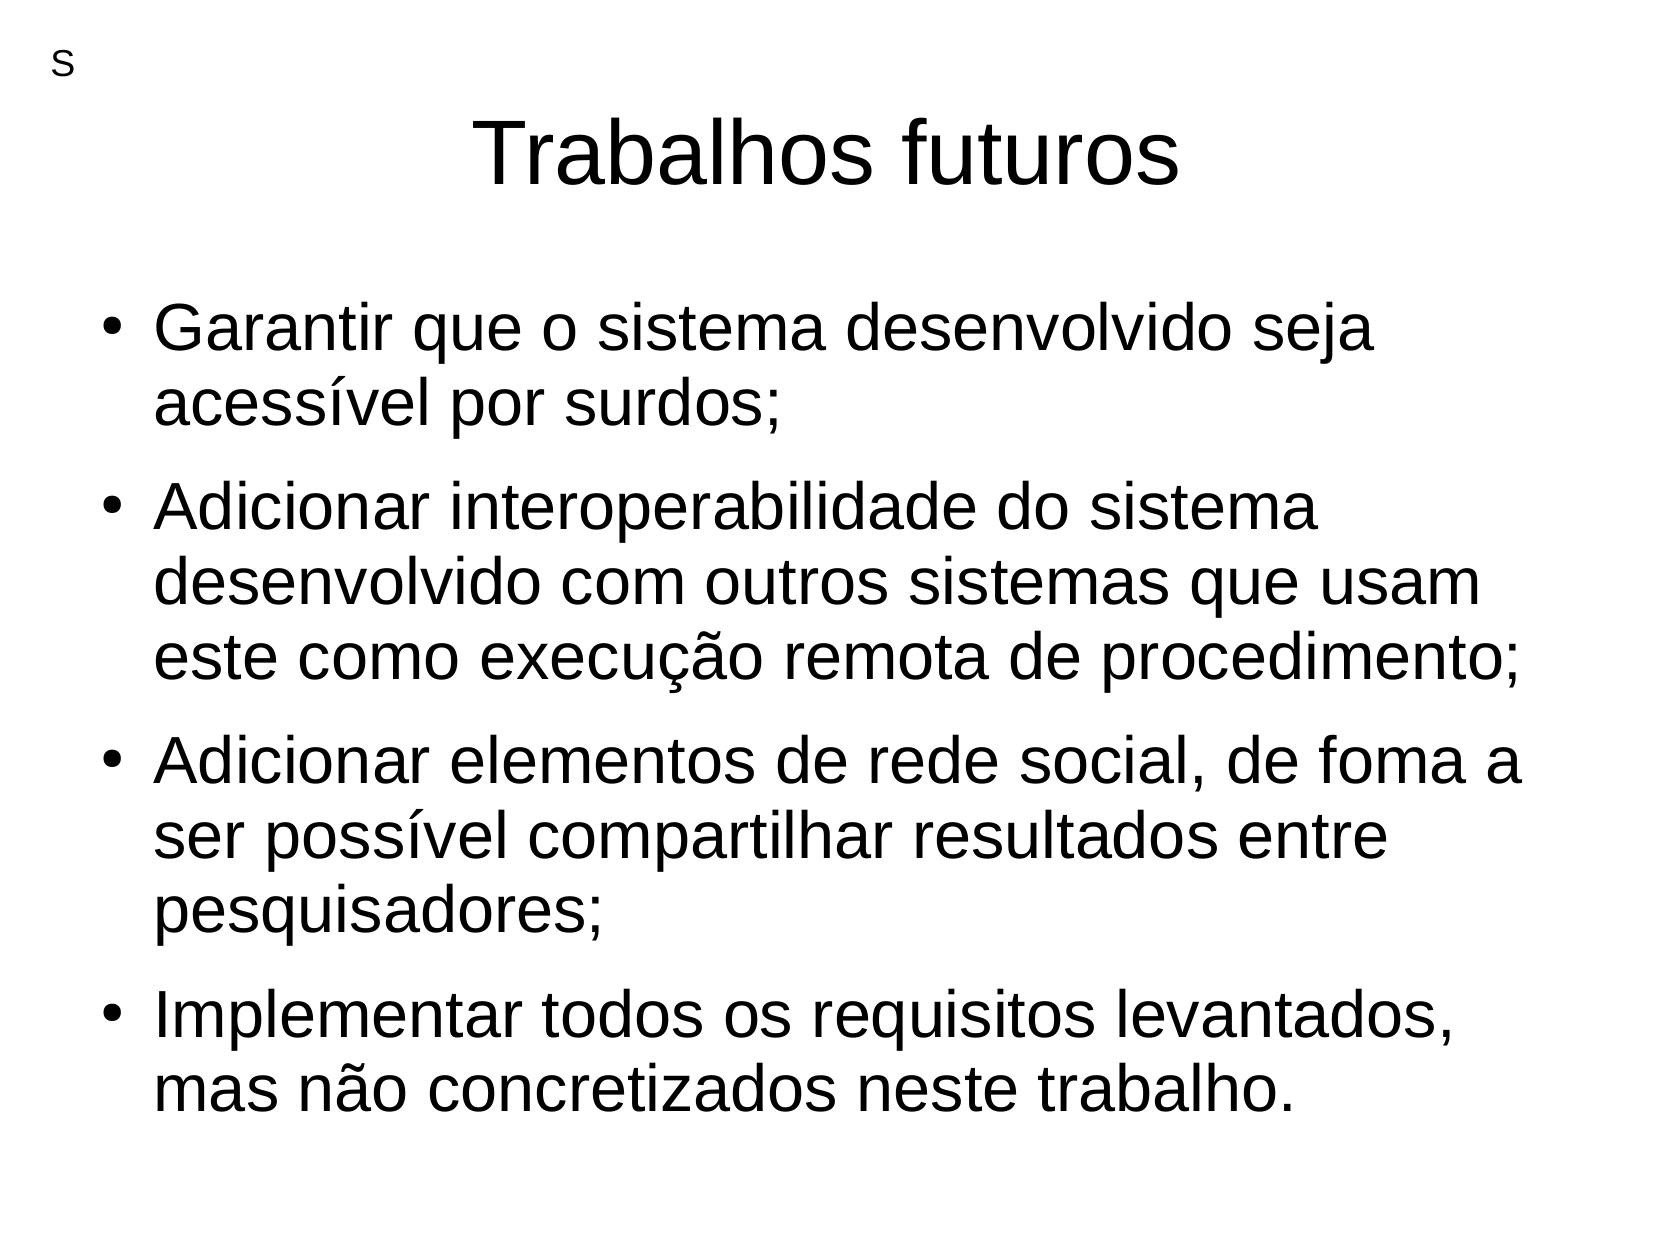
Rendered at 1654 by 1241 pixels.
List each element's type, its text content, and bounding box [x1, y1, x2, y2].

list Garantir que o sistema desenvolvido seja acessível por surdos; Adicionar interoperabilidade do sistema desenvolvido com outros sistemas que usam este como execução remota de procedimento; Adicionar elementos de rede social, de foma a ser possível compartilhar resultados entre pesquisadores; Implementar todos os requisitos levantados, mas não concretizados neste trabalho. [82, 290, 1571, 1170]
text_box S [35, 35, 91, 93]
title Trabalhos futuros [82, 49, 1571, 257]
